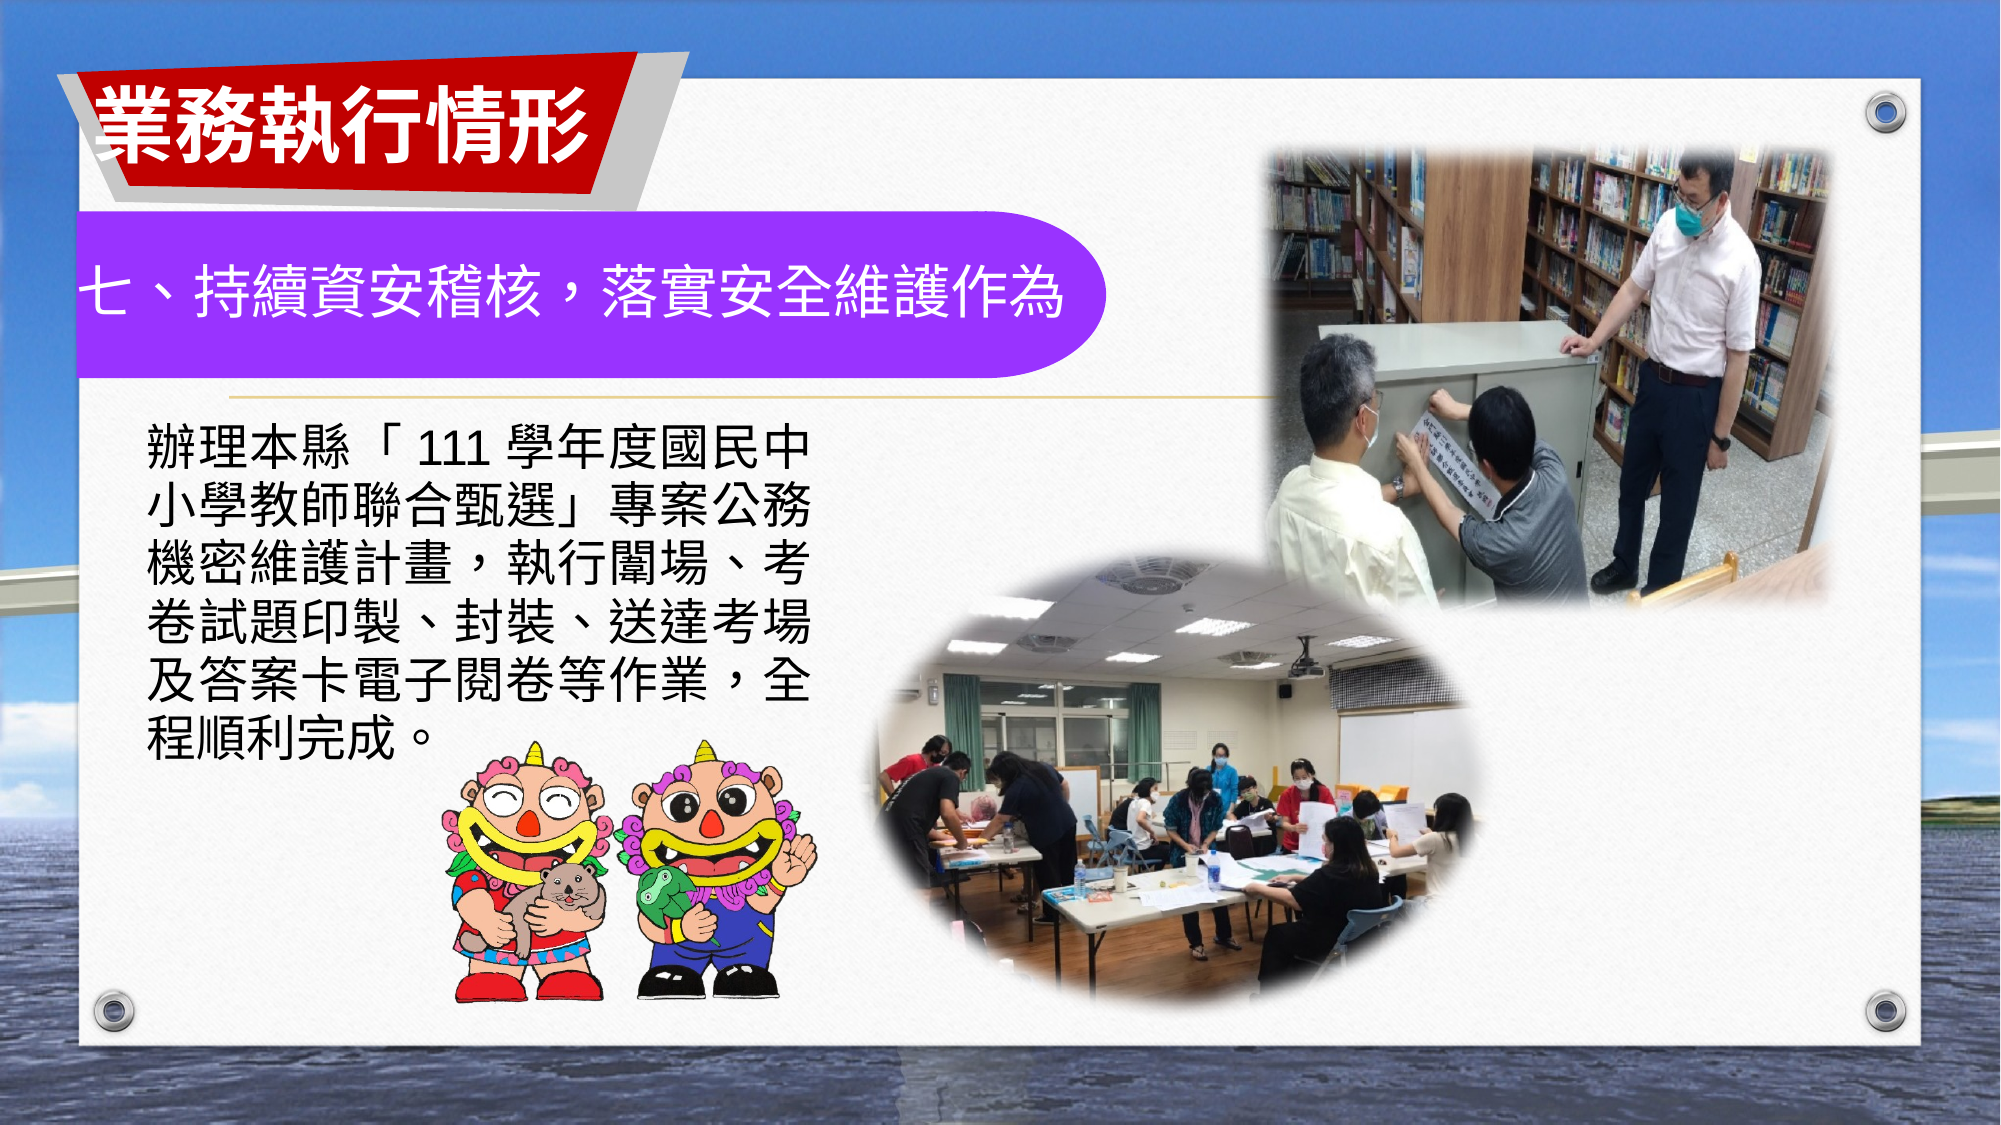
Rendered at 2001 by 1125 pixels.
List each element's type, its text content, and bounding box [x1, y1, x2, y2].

text_box 辦理本縣「111學年度國民中小學教師聯合甄選」專案公務機密維護計畫，執行闈場、考卷試題印製、封裝、送達考場及答案卡電子閱卷等作業，全程順利完成。 [132, 409, 828, 775]
text_box 業務執行情形 [76, 51, 638, 194]
text_box [56, 51, 1107, 379]
text_box 七、持續資安稽核，落實安全維護作為 [76, 236, 1067, 345]
text_box 業務執行情形 [122, 107, 144, 114]
text_box 業務執行情形 [99, 122, 128, 130]
picture [0, 0, 2001, 1125]
text_box [880, 564, 1474, 995]
